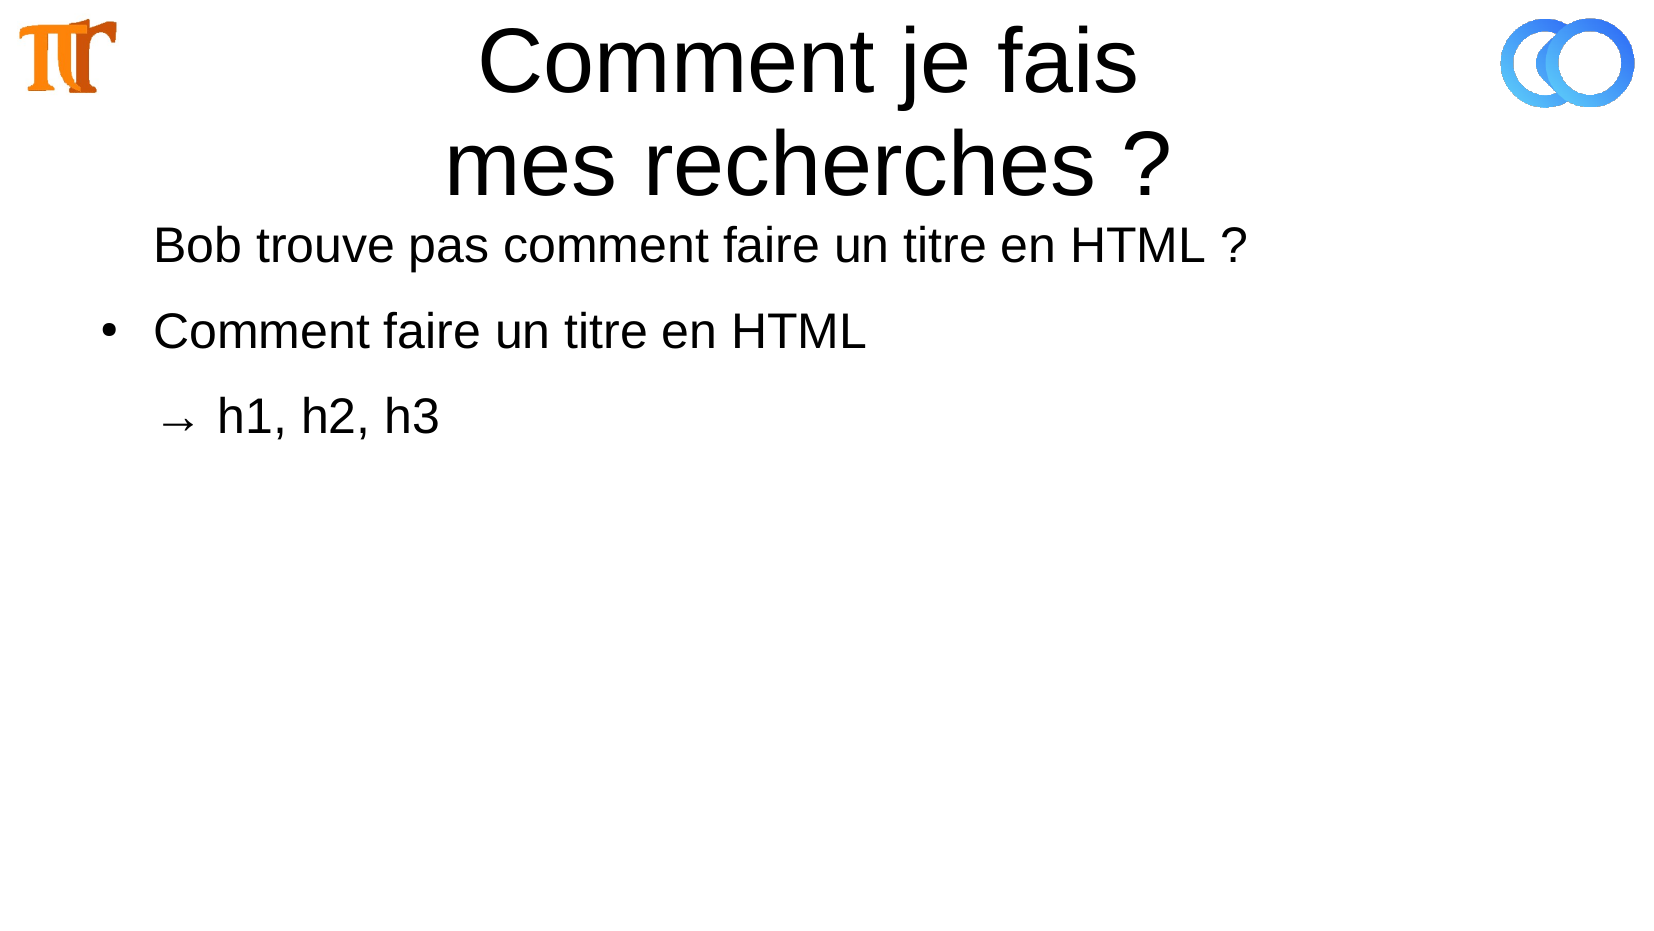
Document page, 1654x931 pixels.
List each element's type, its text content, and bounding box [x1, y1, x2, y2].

picture [1450, 0, 1654, 142]
title Comment je fais mes recherches ? [64, 9, 1554, 215]
list Bob trouve pas comment faire un titre en HTML ? Comment faire un titre en HTML → h1, h2, h3 [82, 217, 1571, 758]
picture [17, 5, 119, 107]
